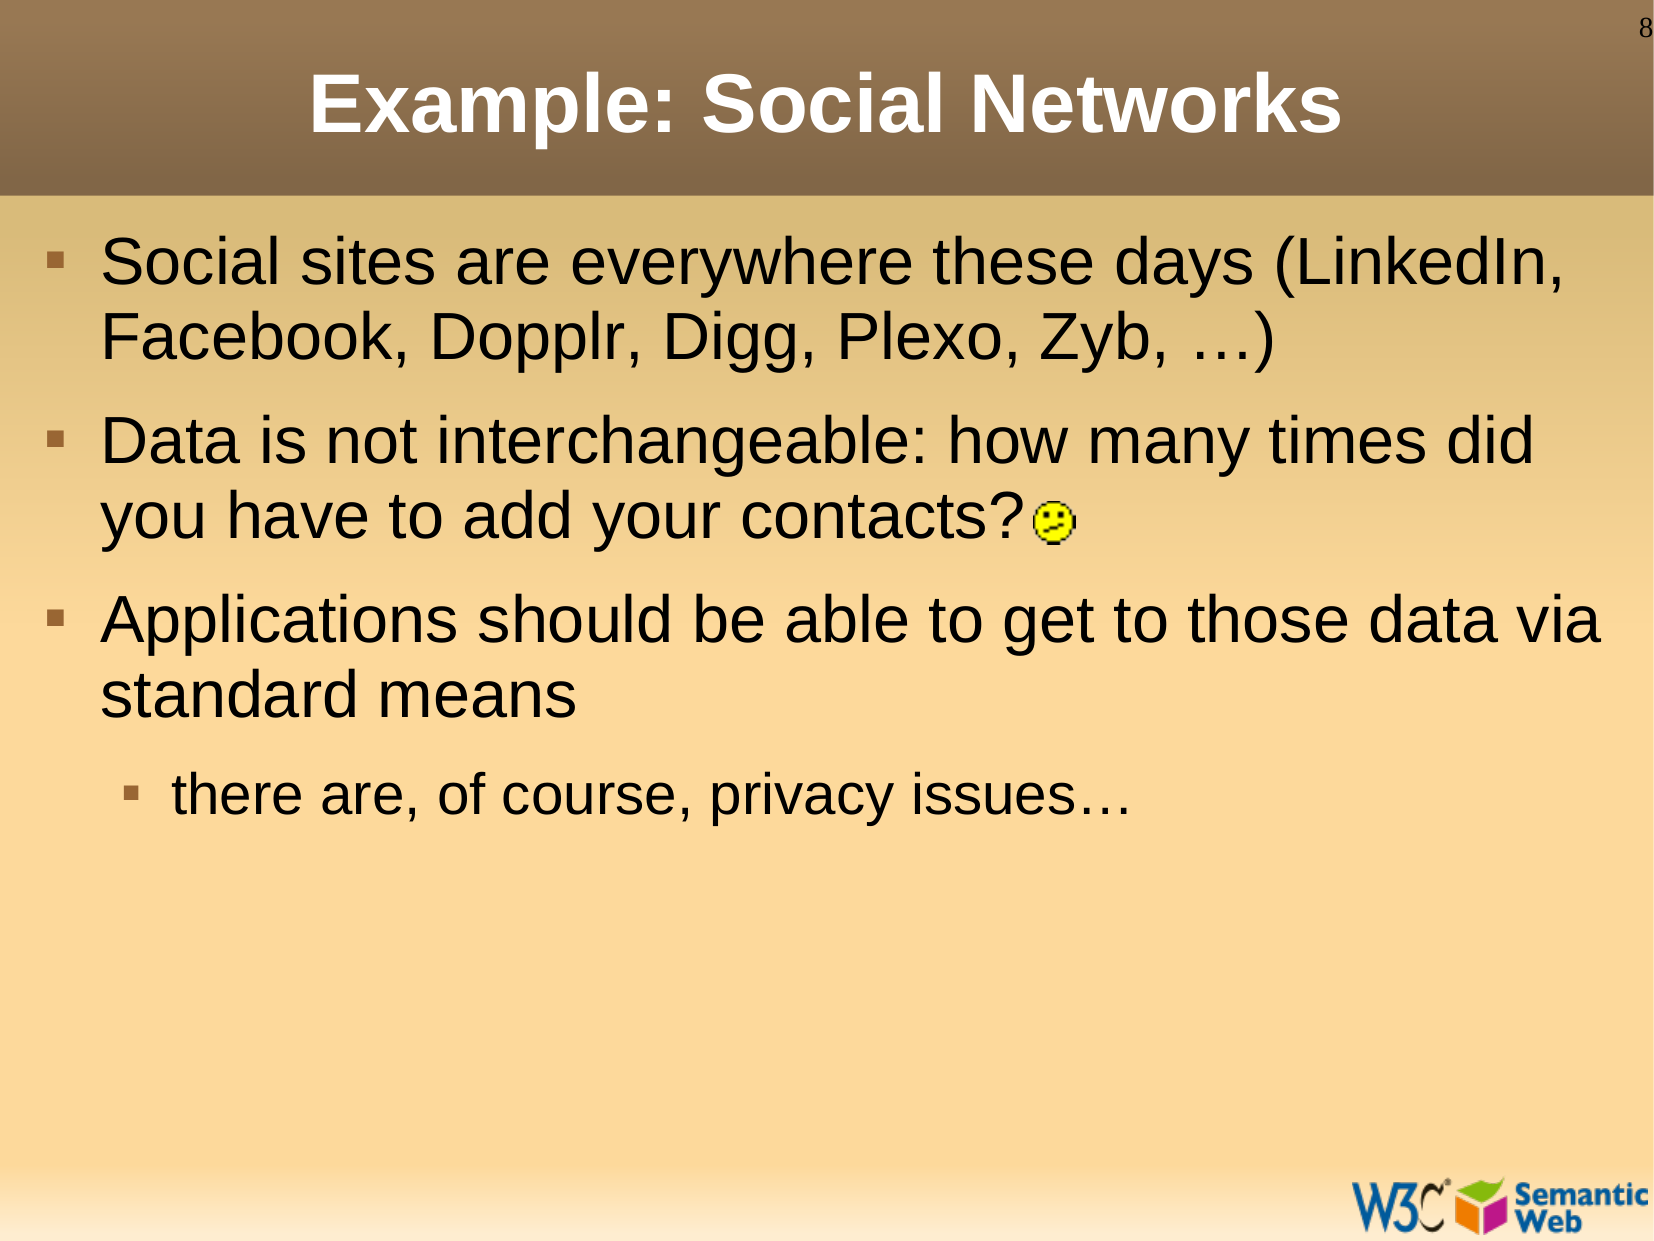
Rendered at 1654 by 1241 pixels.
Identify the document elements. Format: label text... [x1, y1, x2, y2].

picture [0, 208, 1654, 1241]
list Social sites are everywhere these days (LinkedIn, Facebook, Dopplr, Digg, Plexo, Zyb, …) Data is not interchangeable: how many times did you have to add your contacts? Applications should be able to get to those data via standard means there are, of course, privacy issues… [29, 224, 1624, 1210]
title Example: Social Networks [0, 0, 1654, 208]
